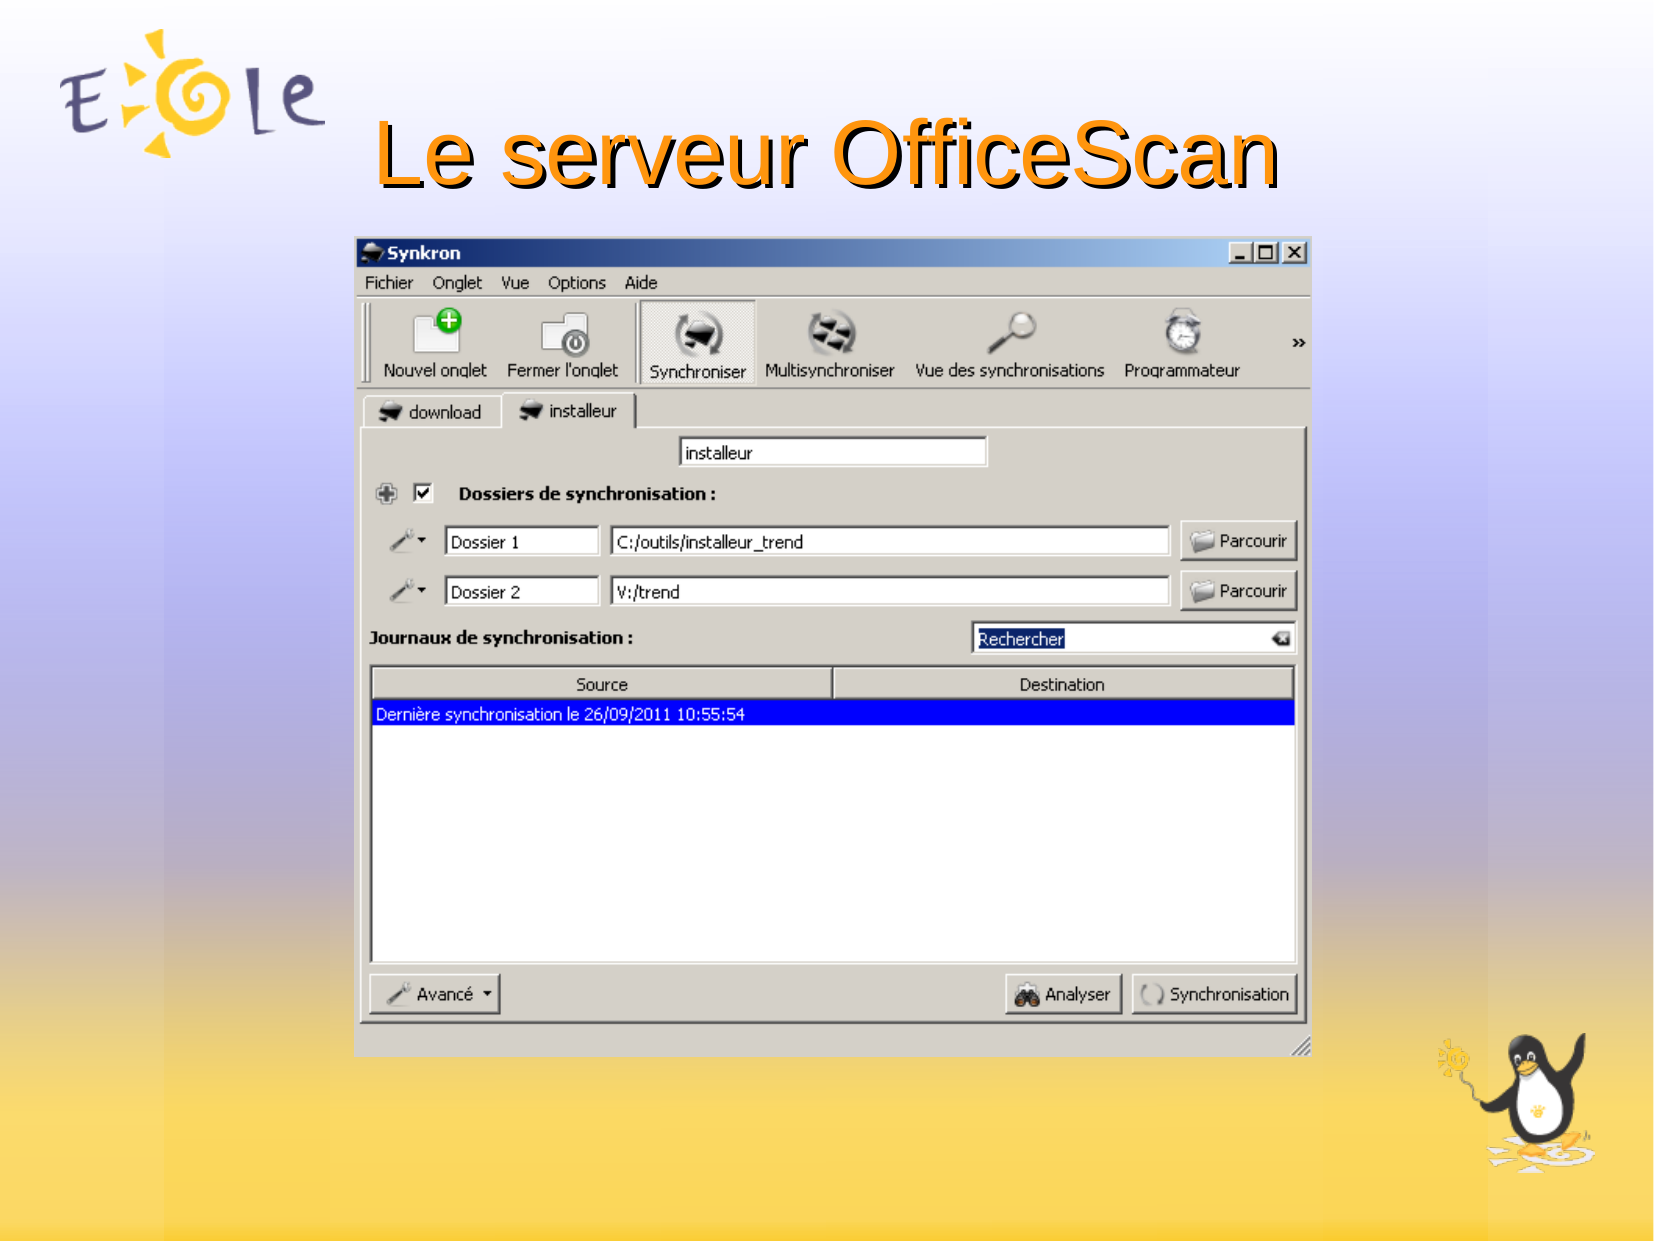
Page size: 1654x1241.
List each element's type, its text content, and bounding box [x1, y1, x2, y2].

picture [0, 0, 1654, 1241]
title Le serveur OfficeScan [82, 56, 1571, 250]
